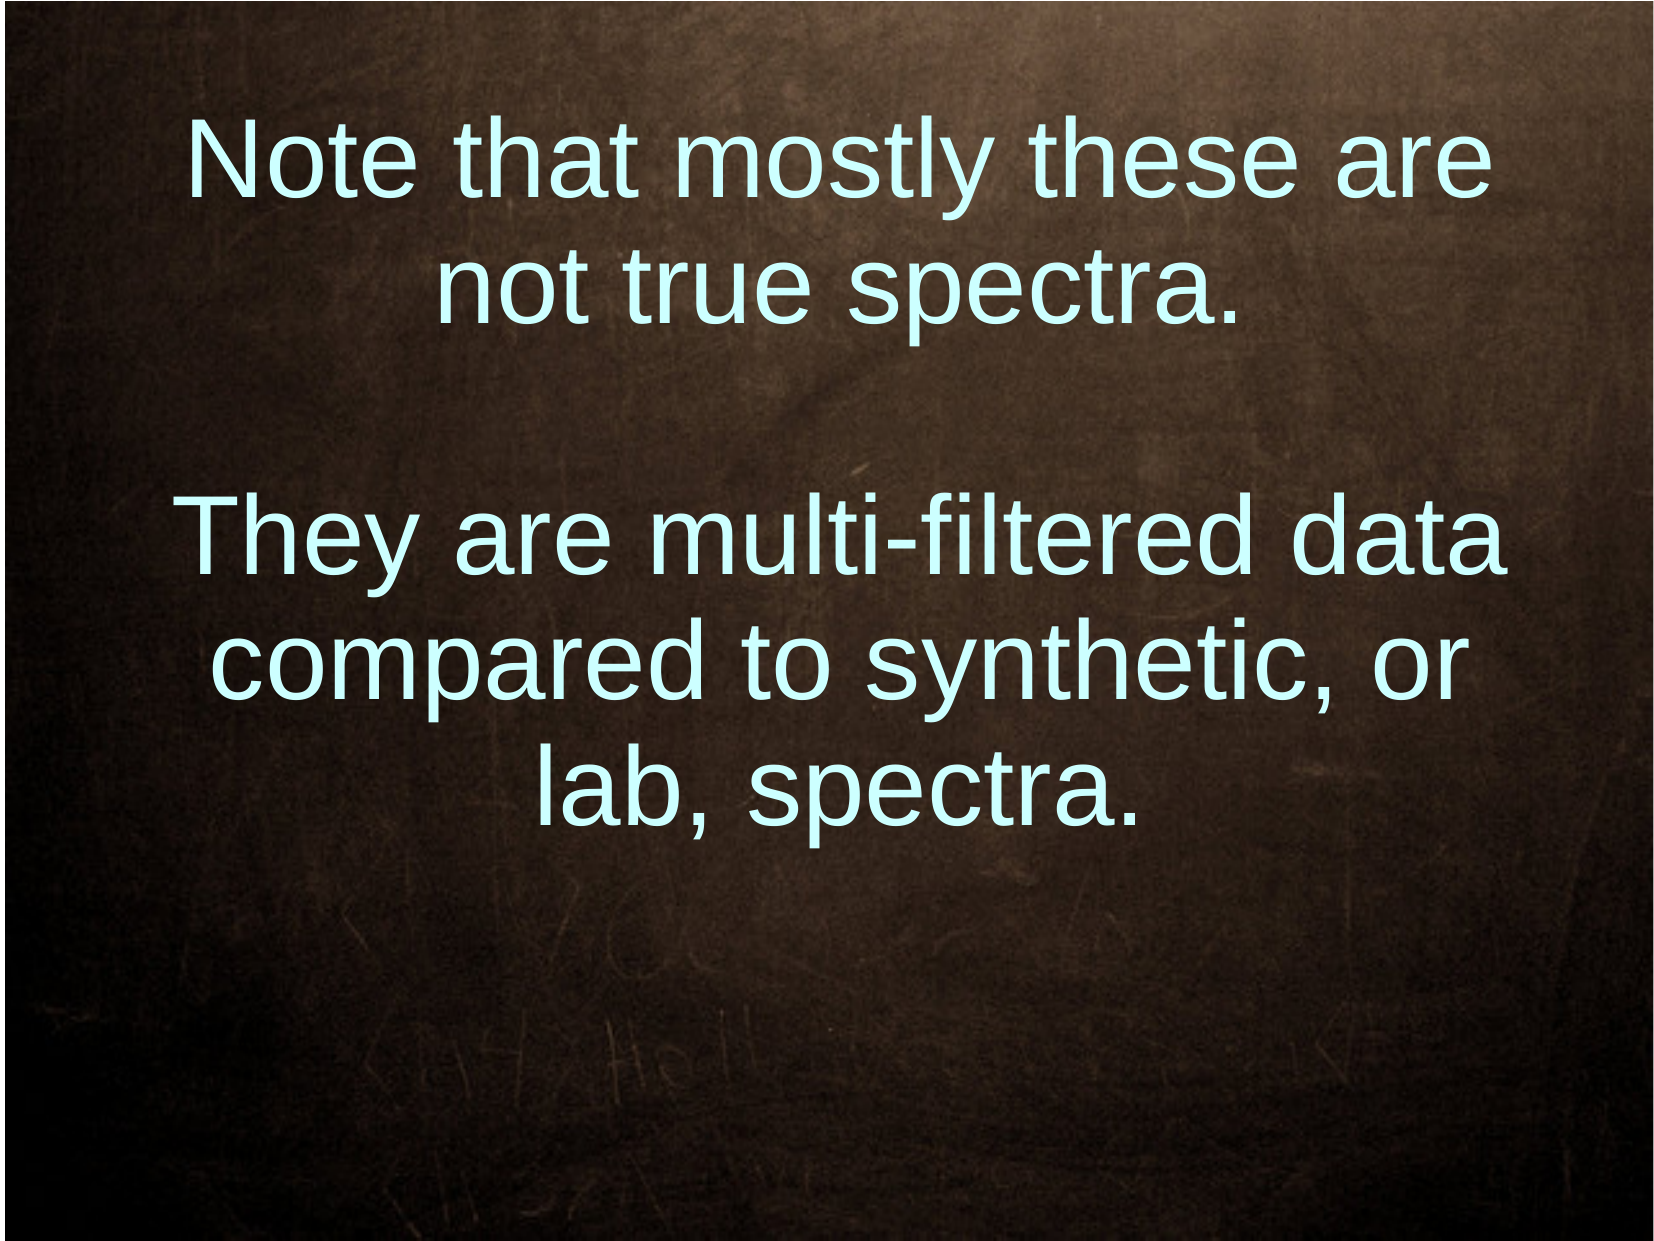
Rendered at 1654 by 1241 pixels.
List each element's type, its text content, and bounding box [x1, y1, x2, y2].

picture [5, 1, 1654, 1241]
text_box Note that mostly these are not true spectra. They are multi-filtered data compared to synthetic, or lab, spectra. [105, 88, 1576, 857]
